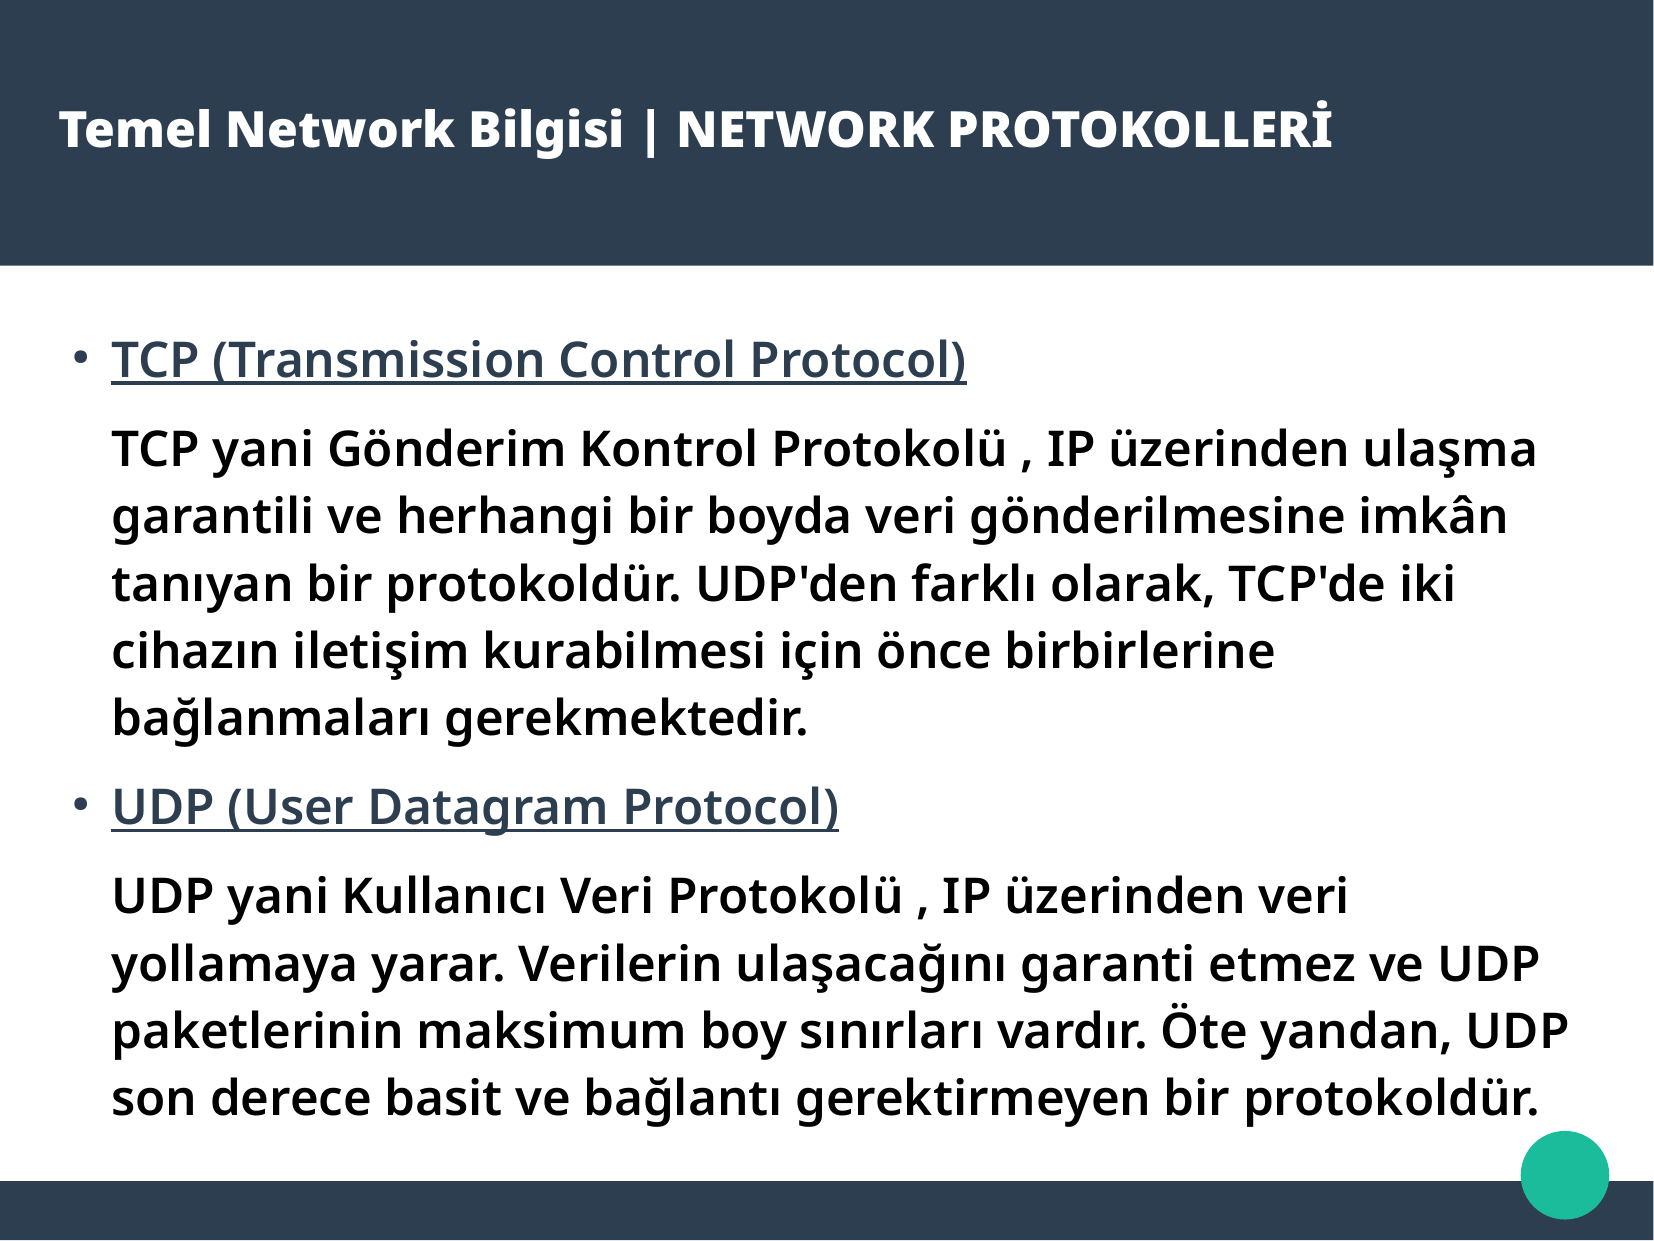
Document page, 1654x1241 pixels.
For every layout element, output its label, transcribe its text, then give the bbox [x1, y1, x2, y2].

list TCP (Transmission Control Protocol) TCP yani Gönderim Kontrol Protokolü , IP üzerinden ulaşma garantili ve herhangi bir boyda veri gönderilmesine imkân tanıyan bir protokoldür. UDP'den farklı olarak, TCP'de iki cihazın iletişim kurabilmesi için önce birbirlerine bağlanmaları gerekmektedir. UDP (User Datagram Protocol) UDP yani Kullanıcı Veri Protokolü , IP üzerinden veri yollamaya yarar. Verilerin ulaşacağını garanti etmez ve UDP paketlerinin maksimum boy sınırları vardır. Öte yandan, UDP son derece basit ve bağlantı gerektirmeyen bir protokoldür. [59, 324, 1595, 1152]
title Temel Network Bilgisi | NETWORK PROTOKOLLERİ [59, 49, 1595, 207]
